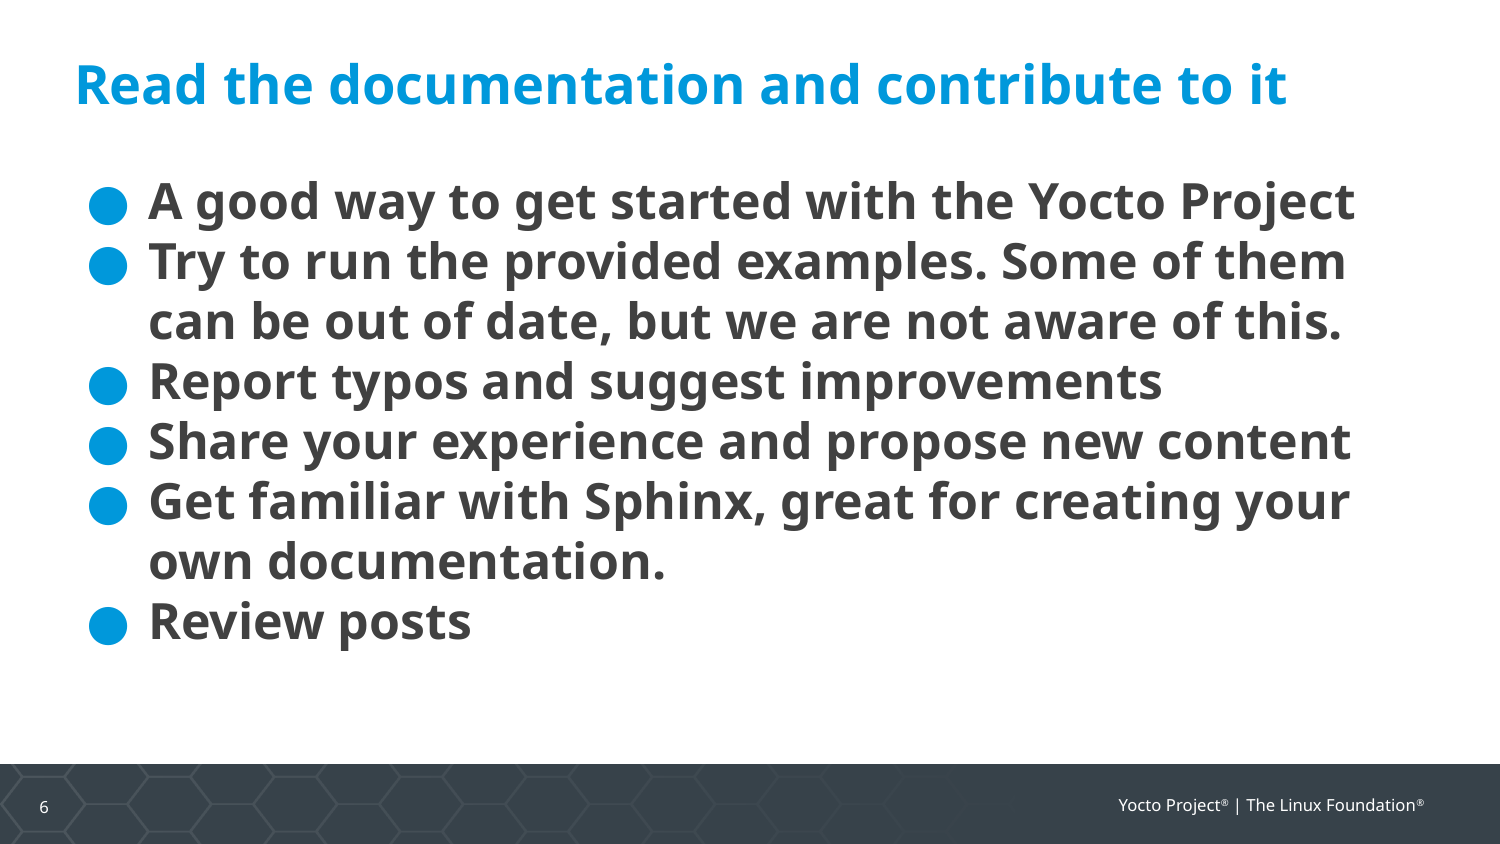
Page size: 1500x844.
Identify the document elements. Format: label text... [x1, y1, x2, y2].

picture [0, 0, 1500, 844]
title Read the documentation and contribute to it [74, 50, 1425, 160]
list A good way to get started with the Yocto Project Try to run the provided examples. Some of them can be out of date, but we are not aware of this. Report typos and suggest improvements Share your experience and propose new content Get familiar with Sphinx, great for creating your own documentation. Review posts [73, 169, 1425, 728]
